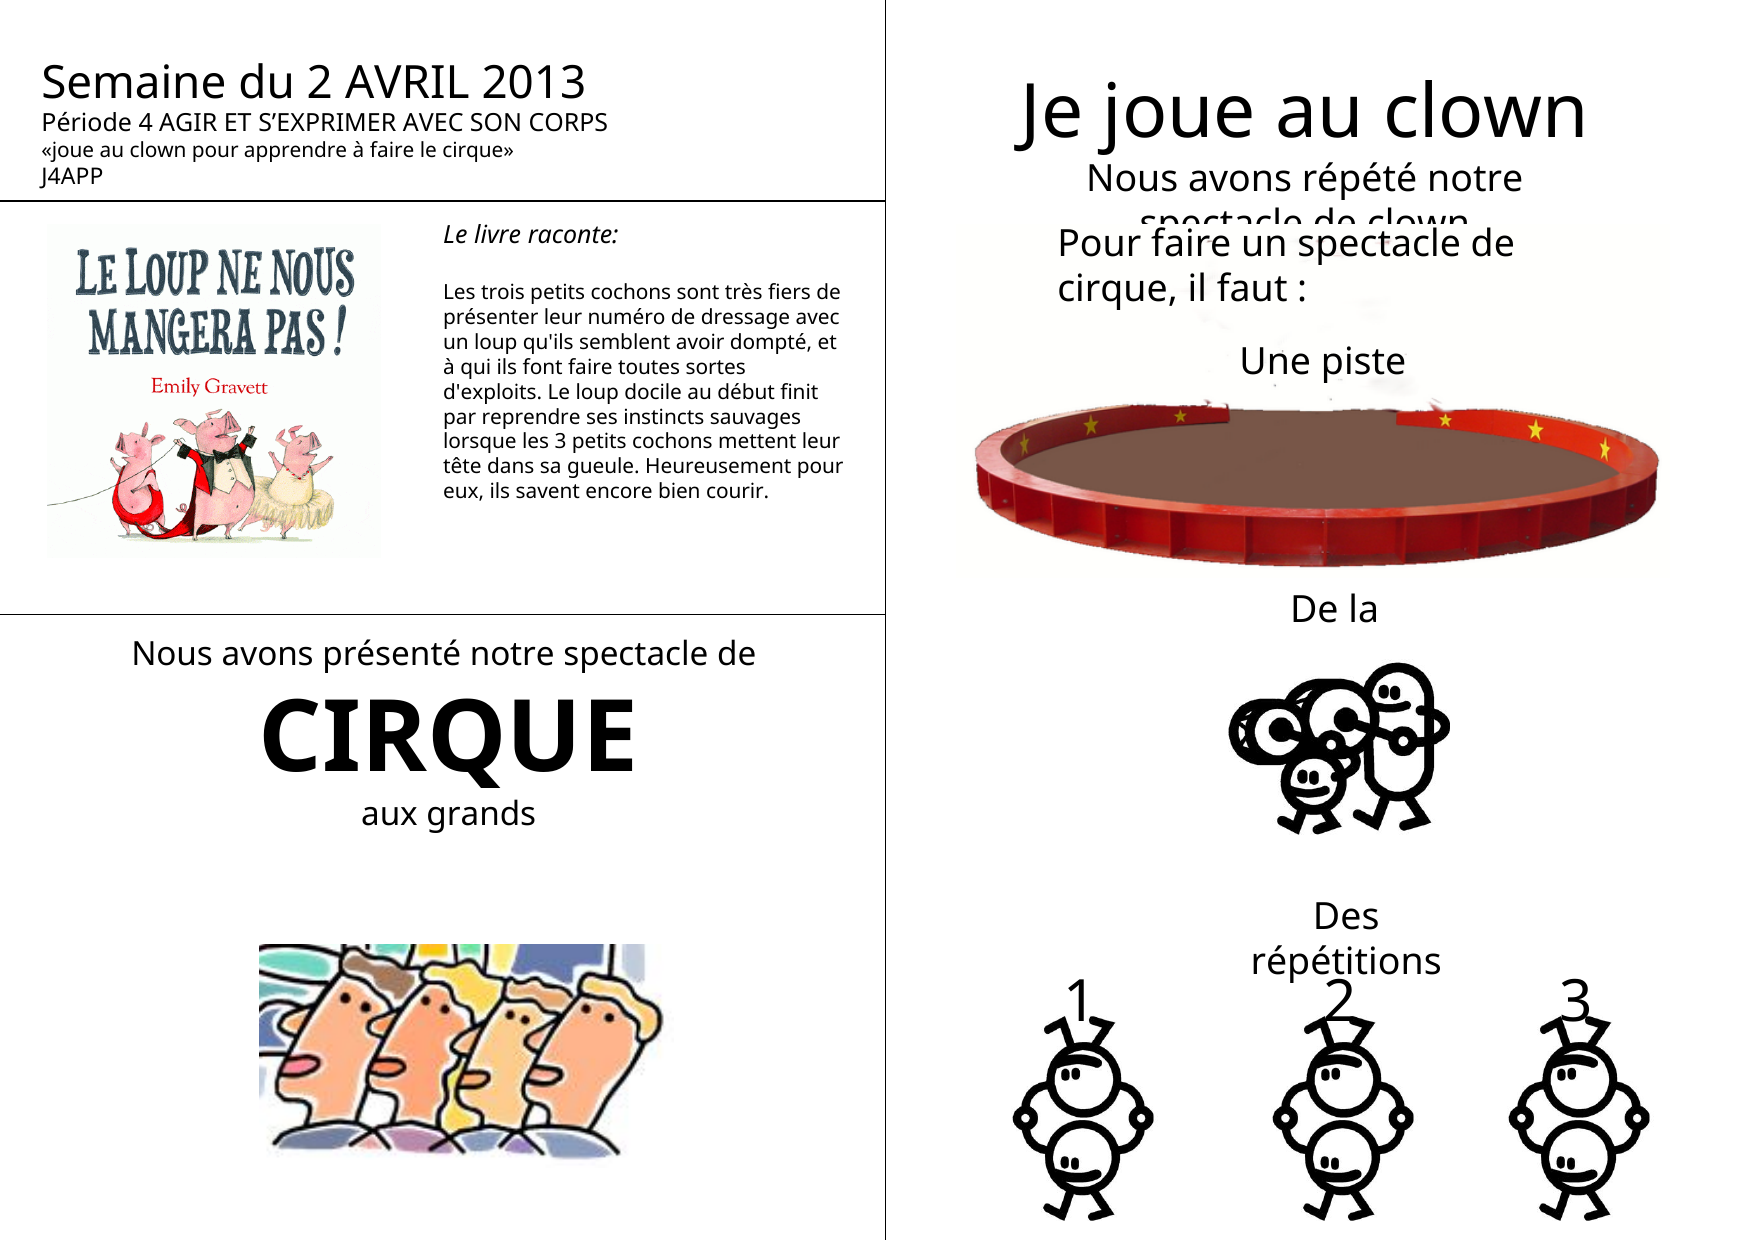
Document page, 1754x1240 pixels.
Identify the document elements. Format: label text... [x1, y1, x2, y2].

text_box 1 [1051, 956, 1111, 1004]
text_box De la musique [1204, 578, 1465, 638]
picture [47, 224, 381, 558]
text_box Semaine du 2 AVRIL 2013 [35, 47, 851, 100]
picture [1240, 1015, 1446, 1221]
text_box Des répétitions [1216, 885, 1477, 945]
text_box Nous avons présenté notre spectacle de CIRQUE aux grands [59, 626, 839, 1205]
text_box Une piste [1192, 330, 1453, 390]
text_box Nous avons répété notre spectacle de clown [1003, 147, 1607, 224]
text_box 2 [1310, 956, 1371, 1004]
picture [259, 944, 674, 1168]
picture [1228, 637, 1450, 860]
picture [980, 1015, 1186, 1221]
text_box Le livre raconte: Les trois petits cochons sont très fiers de présenter leur numéro de dressage avec un loup qu'ils semblent avoir dompté, et à qui ils font faire toutes sortes d'exploits. Le loup docile au début finit par reprendre ses instincts sauvages lorsque les 3 petits cochons mettent leur tête dans sa gueule. Heureusement pour eux, ils savent encore bien courir. [437, 212, 851, 603]
picture [1476, 1015, 1682, 1221]
text_box Période 4 AGIR ET S’EXPRIMER AVEC SON CORPS «joue au clown pour apprendre à faire le cirque» J4APP [35, 100, 851, 195]
picture [956, 224, 1670, 578]
text_box Je joue au clown [897, 55, 1713, 355]
text_box 3 [1547, 956, 1607, 1004]
text_box Pour faire un spectacle de cirque, il faut : [1051, 212, 1548, 260]
